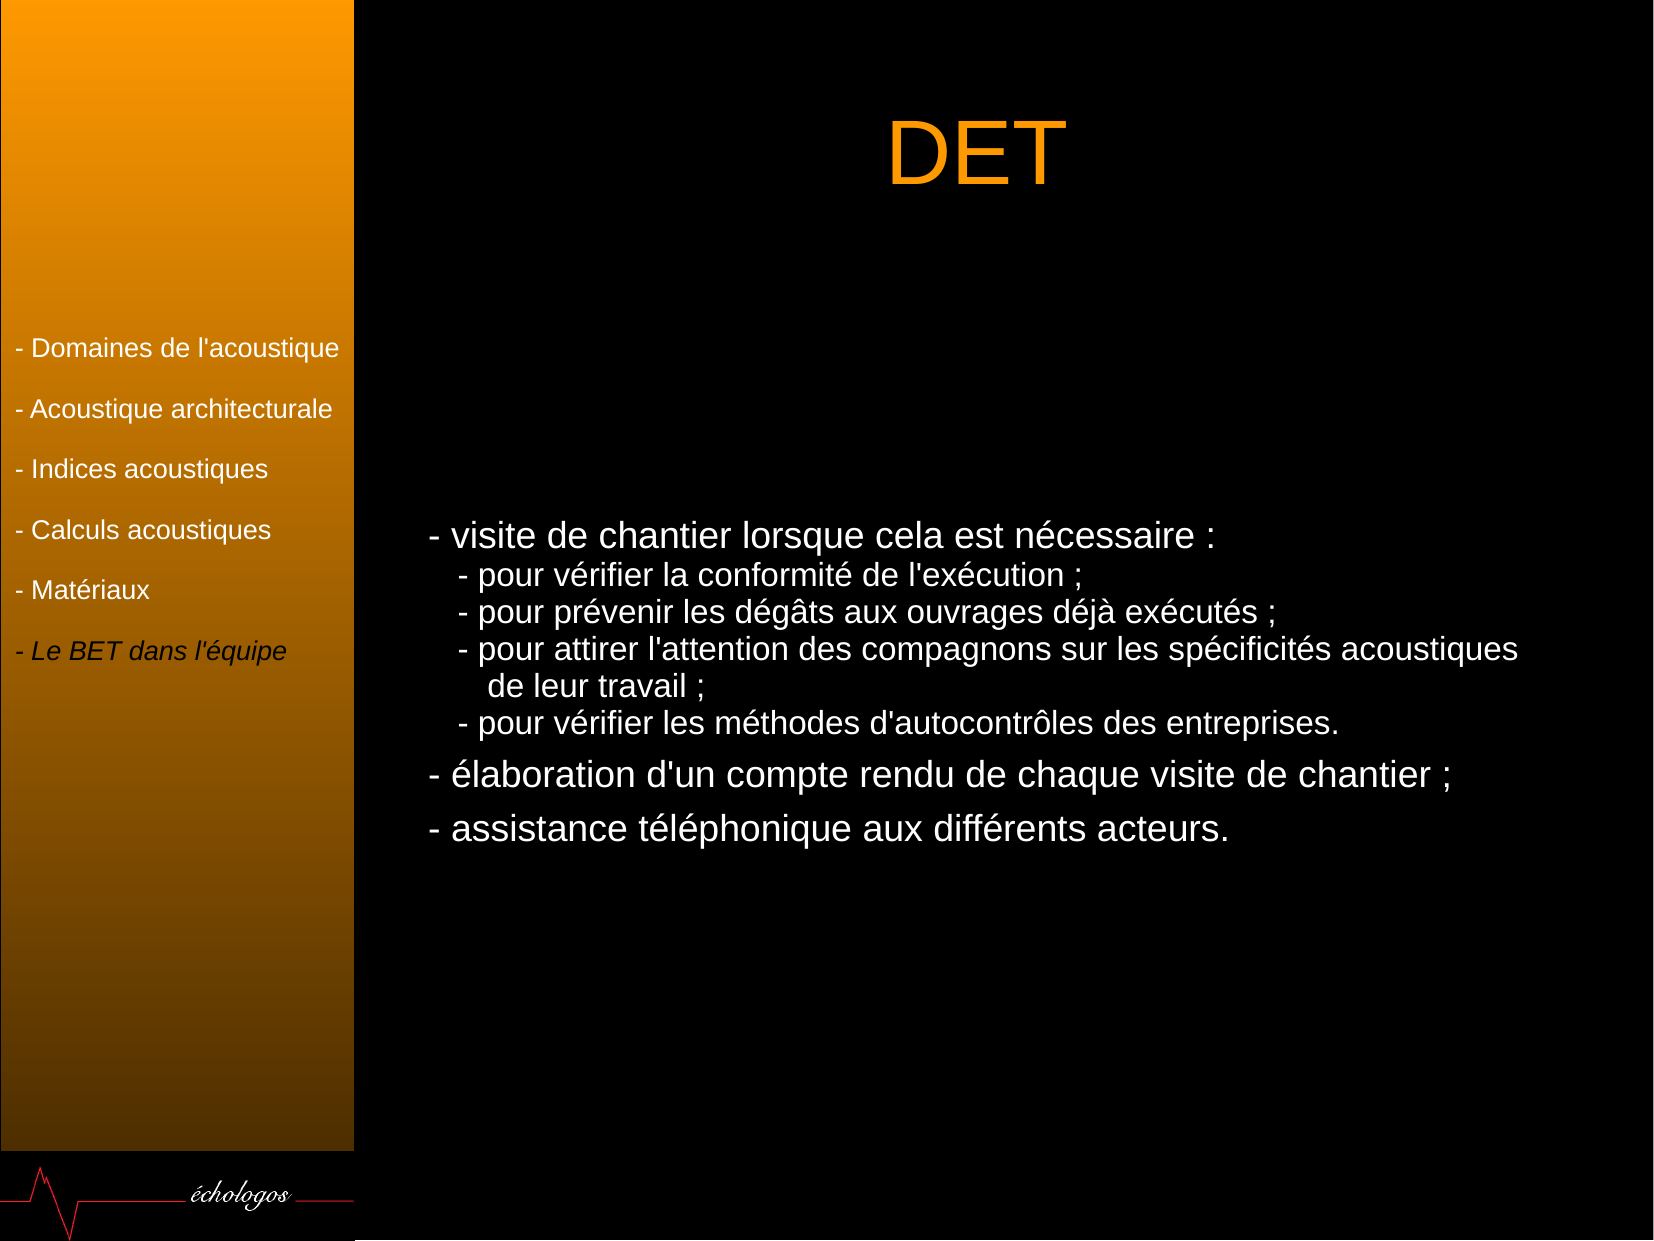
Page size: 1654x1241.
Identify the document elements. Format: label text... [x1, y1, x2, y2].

text_box - Domaines de l'acoustique - Acoustique architecturale - Indices acoustiques - Calculs acoustiques - Matériaux - Le BET dans l'équipe [0, 326, 355, 756]
text_box - visite de chantier lorsque cela est nécessaire : - pour vérifier la conformité de l'exécution ; - pour prévenir les dégâts aux ouvrages déjà exécutés ; - pour attirer l'attention des compagnons sur les spécificités acoustiques de leur travail ; - pour vérifier les méthodes d'autocontrôles des entreprises. - élaboration d'un compte rendu de chaque visite de chantier ; - assistance téléphonique aux différents acteurs. [413, 507, 1536, 859]
picture [0, 1166, 355, 1241]
title DET [383, 56, 1571, 250]
